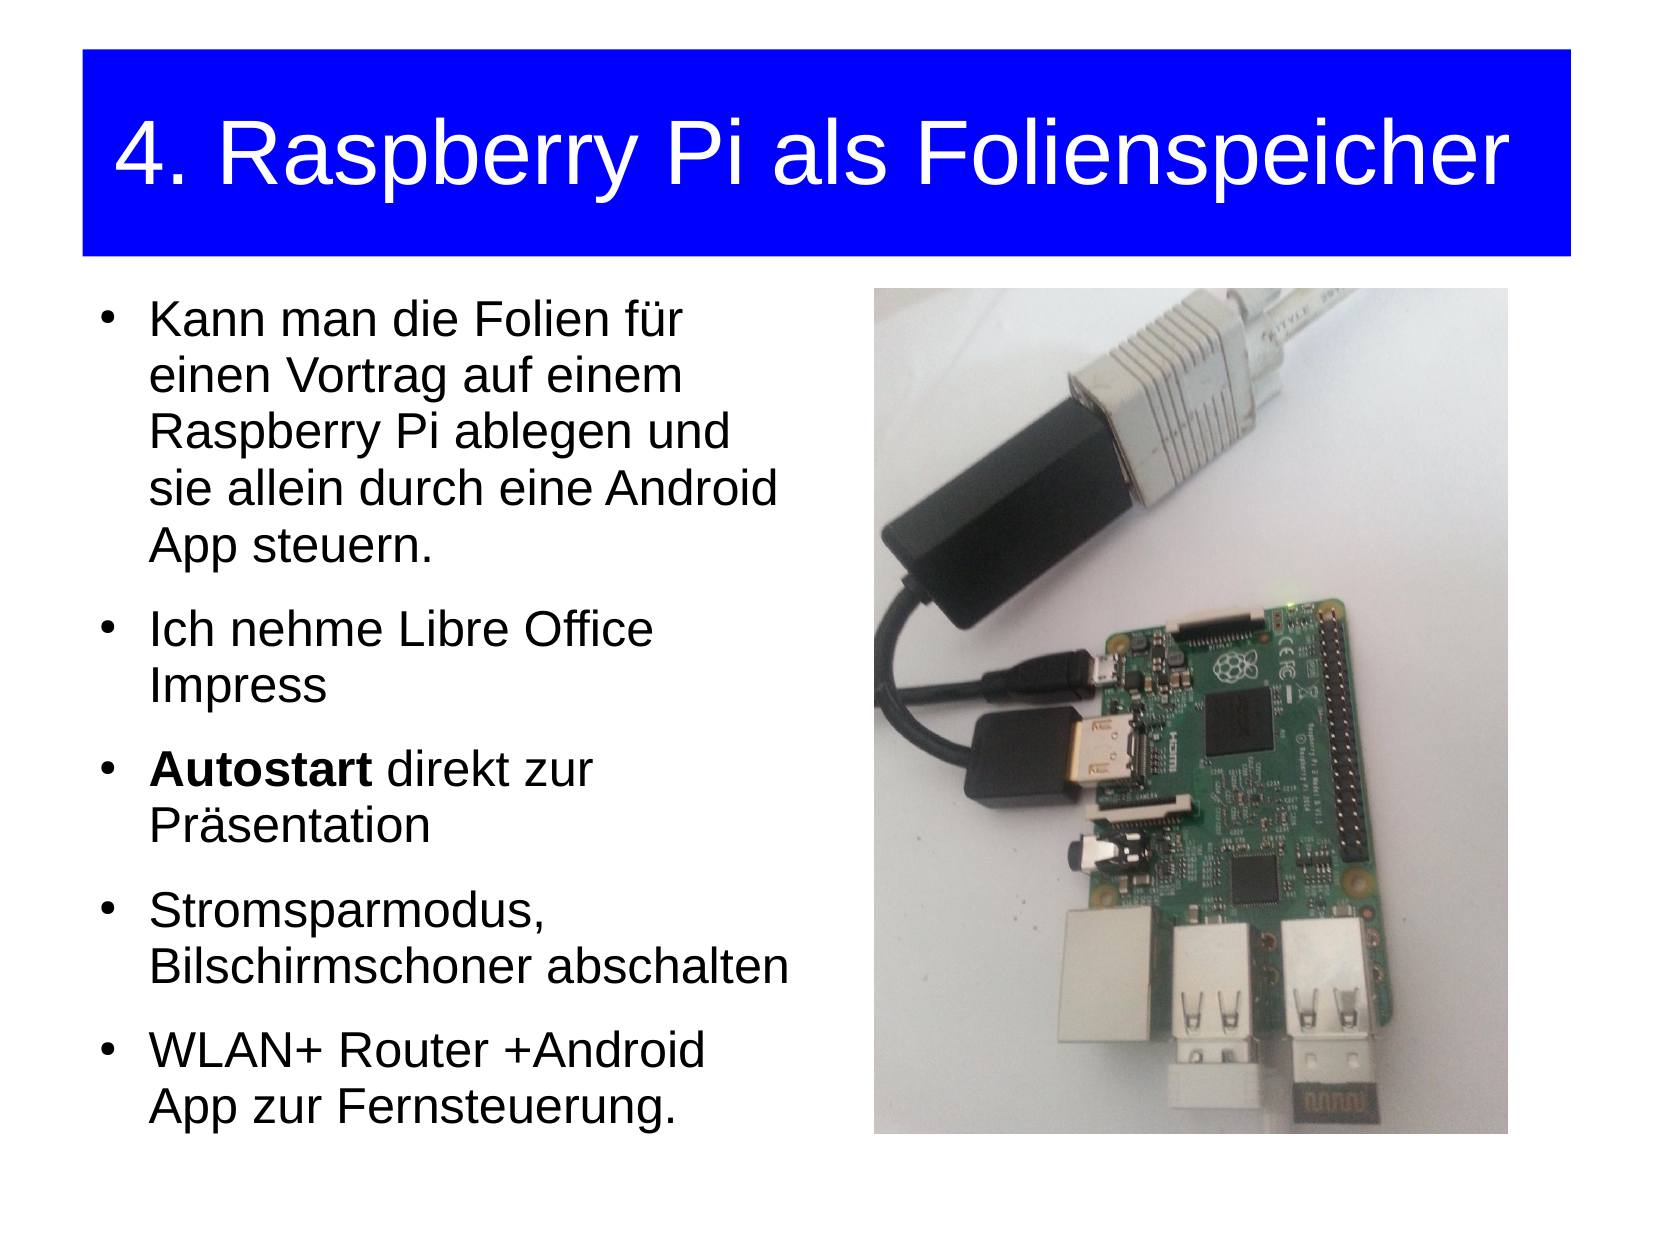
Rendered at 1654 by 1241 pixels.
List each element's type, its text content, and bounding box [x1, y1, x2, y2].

title 4. Raspberry Pi als Folienspeicher [82, 49, 1571, 257]
list Kann man die Folien für einen Vortrag auf einem Raspberry Pi ablegen und sie allein durch eine Android App steuern. Ich nehme Libre Office Impress Autostart direkt zur Präsentation Stromsparmodus, Bilschirmschoner abschalten WLAN+ Router +Android App zur Fernsteuerung. [82, 290, 792, 1146]
picture [874, 288, 1508, 1134]
